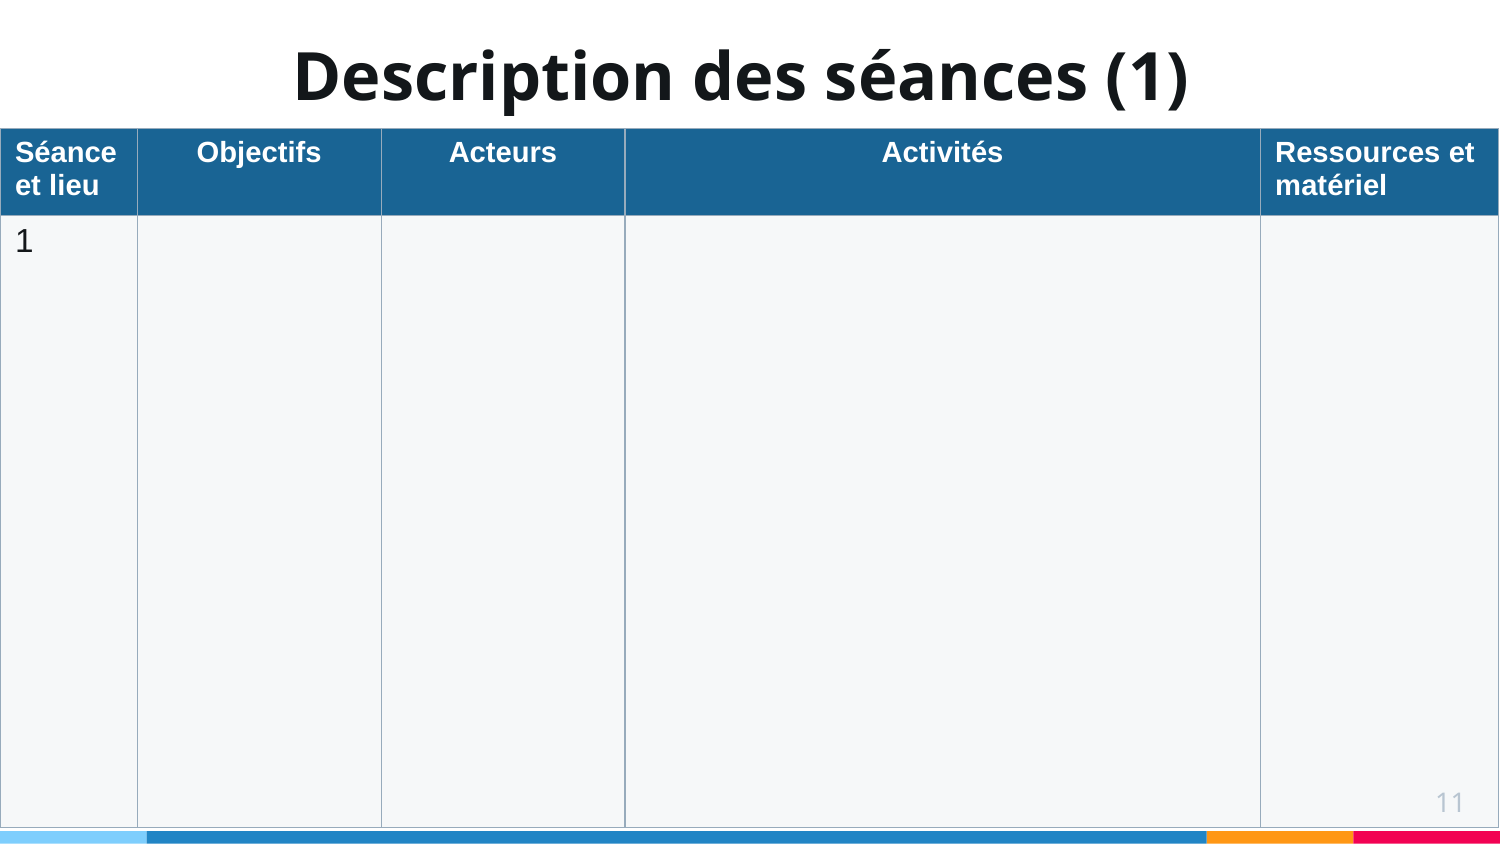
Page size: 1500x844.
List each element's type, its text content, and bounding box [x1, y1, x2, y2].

table_header Séance et lieu [1, 129, 137, 215]
table_header Activités [626, 129, 1260, 215]
table_cell [626, 216, 1260, 827]
table_cell [138, 216, 381, 827]
table_cell 1 [1, 216, 137, 827]
table_header Objectifs [138, 129, 381, 215]
title Description des séances (1) [0, 0, 1500, 129]
table_cell [1261, 216, 1498, 827]
table_cell [382, 216, 624, 827]
table_header Acteurs [382, 129, 624, 215]
table_header Ressources et matériel [1261, 129, 1498, 215]
